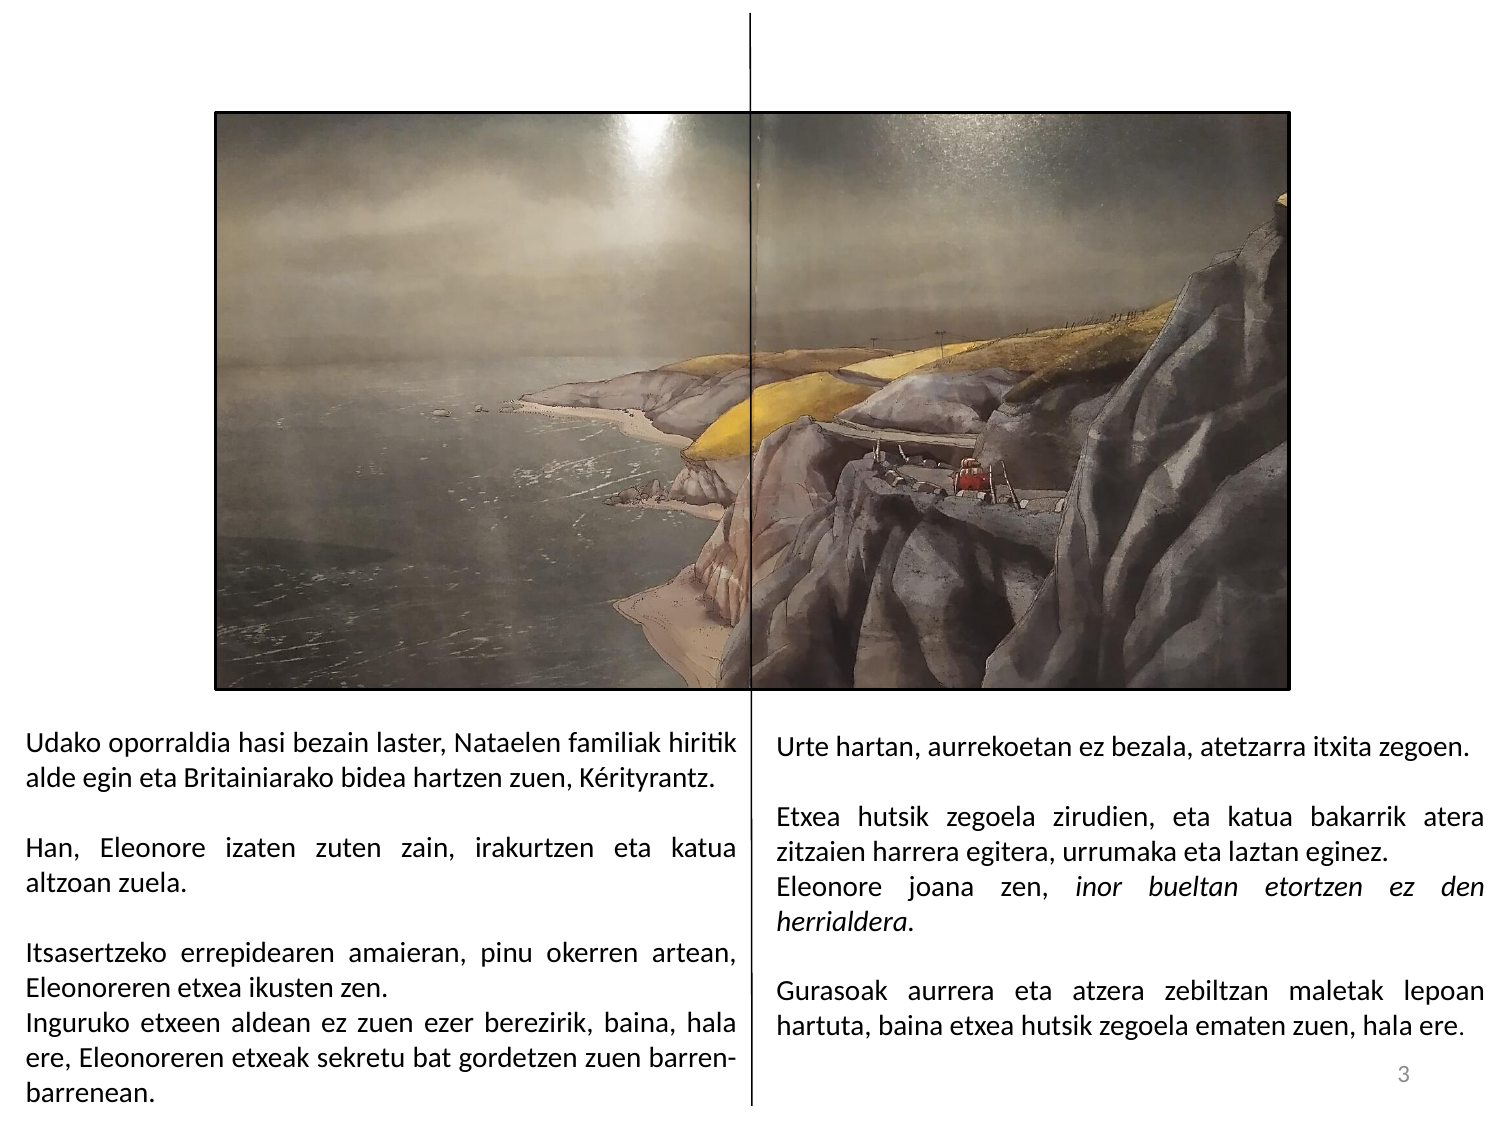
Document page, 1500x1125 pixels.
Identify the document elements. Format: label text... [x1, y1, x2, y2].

picture [216, 113, 750, 688]
text_box Urte hartan, aurrekoetan ez bezala, atetzarra itxita zegoen. Etxea hutsik zegoela zirudien, eta katua bakarrik atera zitzaien harrera egitera, urrumaka eta laztan eginez. Eleonore joana zen, inor bueltan etortzen ez den herrialdera. Gurasoak aurrera eta atzera zebiltzan maletak lepoan hartuta, baina etxea hutsik zegoela ematen zuen, hala ere. [761, 719, 1500, 1050]
picture [752, 113, 1288, 688]
text_box Udako oporraldia hasi bezain laster, Nataelen familiak hiritik alde egin eta Britainiarako bidea hartzen zuen, Kérityrantz. Han, Eleonore izaten zuten zain, irakurtzen eta katua altzoan zuela. Itsasertzeko errepidearen amaieran, pinu okerren artean, Eleonoreren etxea ikusten zen. Inguruko etxeen aldean ez zuen ezer berezirik, baina, hala ere, Eleonoreren etxeak sekretu bat gordetzen zuen barren-barrenean. [10, 715, 752, 1116]
slide_number <numéro> [1074, 1050, 1425, 1103]
